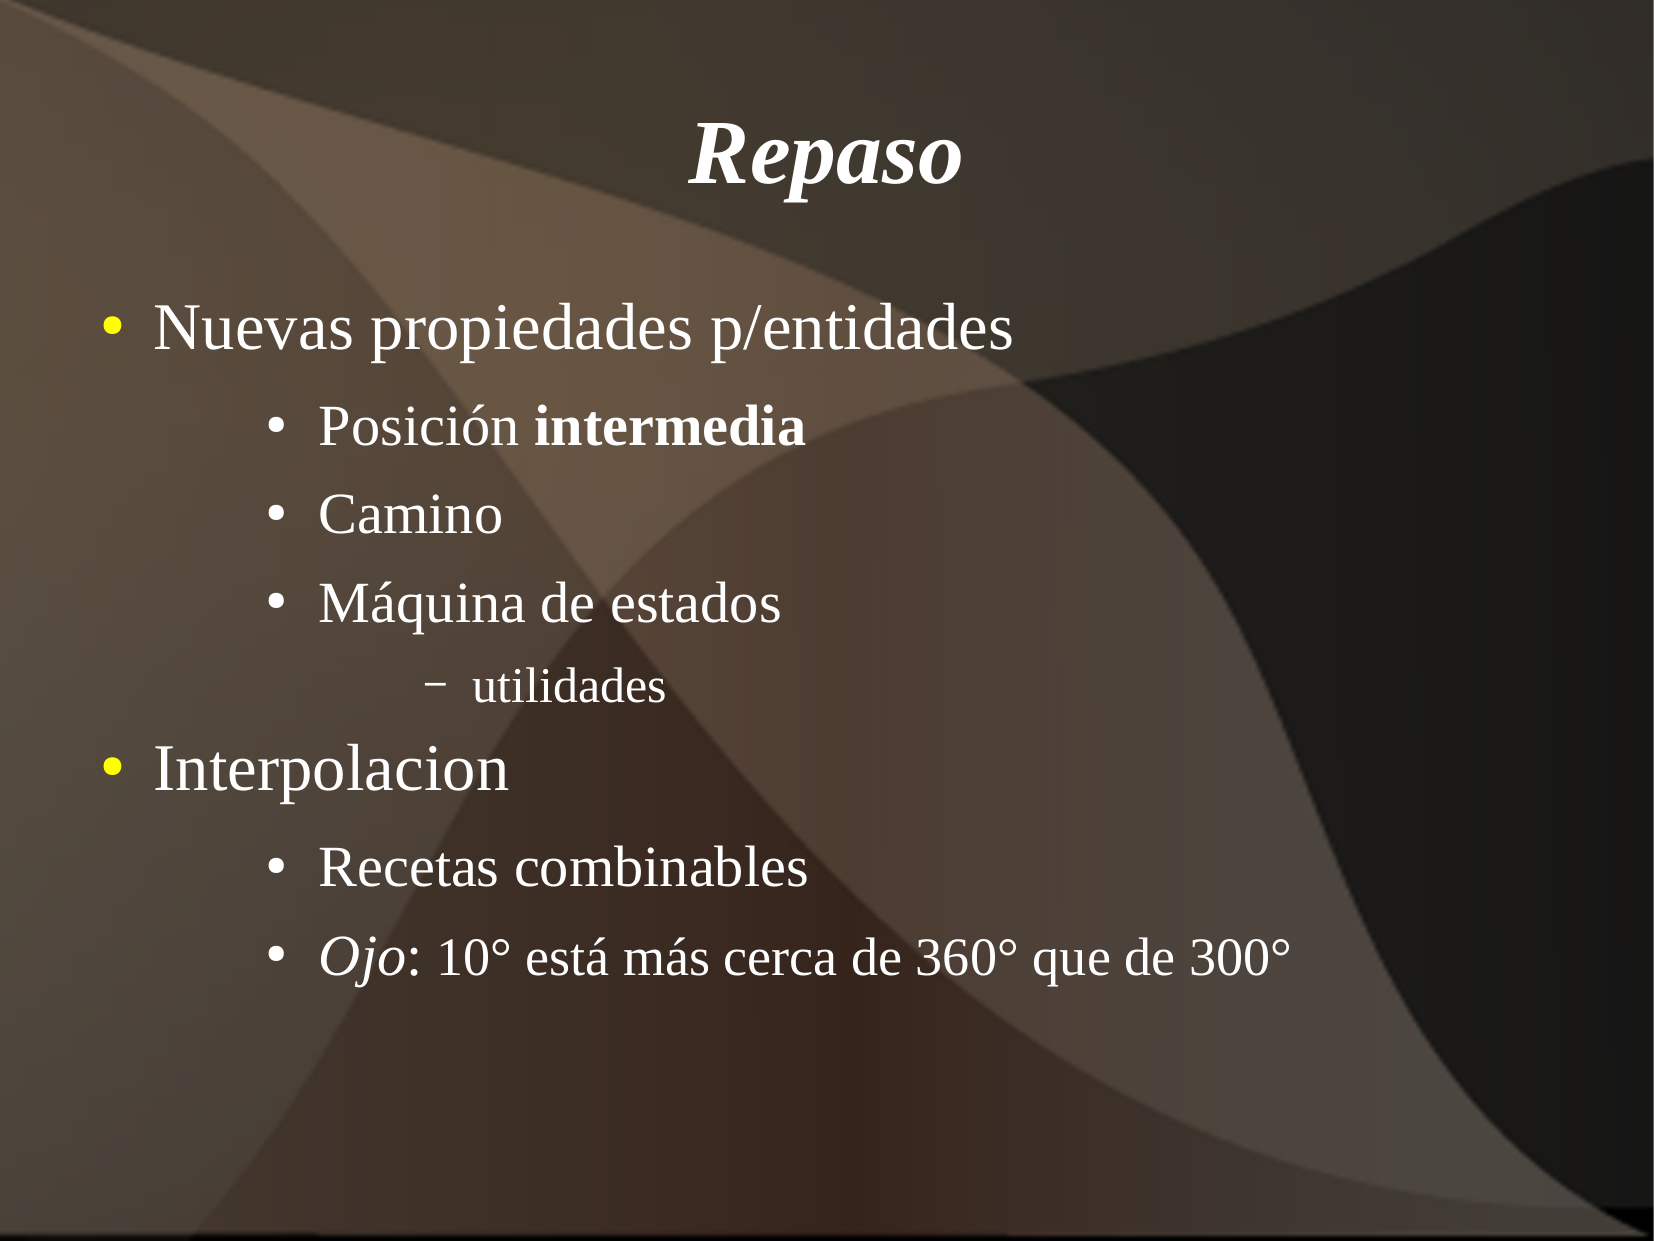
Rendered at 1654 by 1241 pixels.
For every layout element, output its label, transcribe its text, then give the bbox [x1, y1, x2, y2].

list Nuevas propiedades p/entidades Posición intermedia Camino Máquina de estados utilidades Interpolacion Recetas combinables Ojo: 10° está más cerca de 360° que de 300° [82, 290, 1571, 1109]
title Repaso [82, 49, 1571, 257]
picture [0, 0, 1654, 1241]
